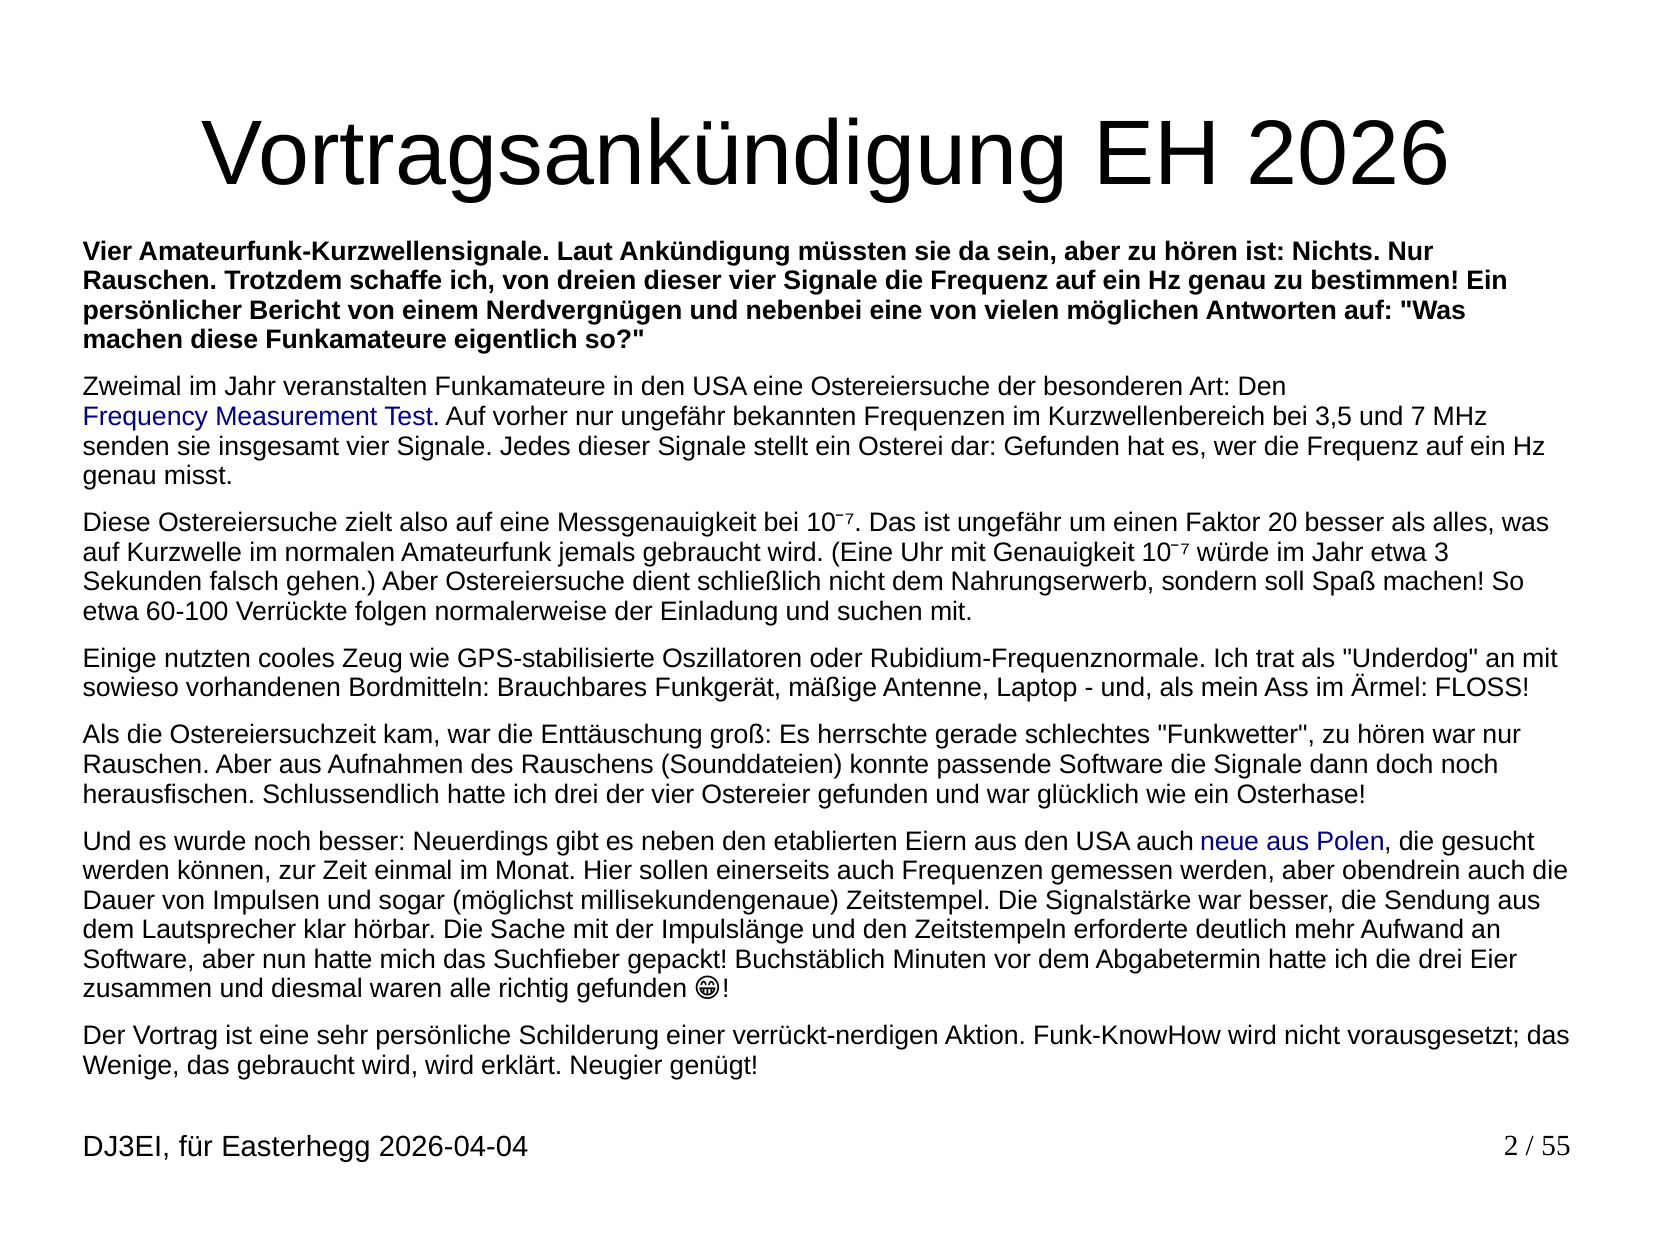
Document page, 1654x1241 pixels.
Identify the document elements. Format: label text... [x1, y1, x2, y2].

title Vortragsankündigung EH 2026 [82, 49, 1571, 236]
list Vier Amateurfunk-Kurzwellensignale. Laut Ankündigung müssten sie da sein, aber zu hören ist: Nichts. Nur Rauschen. Trotzdem schaffe ich, von dreien dieser vier Signale die Frequenz auf ein Hz genau zu bestimmen! Ein persönlicher Bericht von einem Nerdvergnügen und nebenbei eine von vielen möglichen Antworten auf: "Was machen diese Funkamateure eigentlich so?" Zweimal im Jahr veranstalten Funkamateure in den USA eine Ostereiersuche der besonderen Art: Den Frequency Measurement Test. Auf vorher nur ungefähr bekannten Frequenzen im Kurzwellenbereich bei 3,5 und 7 MHz senden sie insgesamt vier Signale. Jedes dieser Signale stellt ein Osterei dar: Gefunden hat es, wer die Frequenz auf ein Hz genau misst. Diese Ostereiersuche zielt also auf eine Messgenauigkeit bei 10⁻⁷. Das ist ungefähr um einen Faktor 20 besser als alles, was auf Kurzwelle im normalen Amateurfunk jemals gebraucht wird. (Eine Uhr mit Genauigkeit 10⁻⁷ würde im Jahr etwa 3 Sekunden falsch gehen.) Aber Ostereiersuche dient schließlich nicht dem Nahrungserwerb, sondern soll Spaß machen! So etwa 60-100 Verrückte folgen normalerweise der Einladung und suchen mit. Einige nutzten cooles Zeug wie GPS-stabilisierte Oszillatoren oder Rubidium-Frequenznormale. Ich trat als "Underdog" an mit sowieso vorhandenen Bordmitteln: Brauchbares Funkgerät, mäßige Antenne, Laptop - und, als mein Ass im Ärmel: FLOSS! Als die Ostereiersuchzeit kam, war die Enttäuschung groß: Es herrschte gerade schlechtes "Funkwetter", zu hören war nur Rauschen. Aber aus Aufnahmen des Rauschens (Sounddateien) konnte passende Software die Signale dann doch noch herausfischen. Schlussendlich hatte ich drei der vier Ostereier gefunden und war glücklich wie ein Osterhase! Und es wurde noch besser: Neuerdings gibt es neben den etablierten Eiern aus den USA auch neue aus Polen, die gesucht werden können, zur Zeit einmal im Monat. Hier sollen einerseits auch Frequenzen gemessen werden, aber obendrein auch die Dauer von Impulsen und sogar (möglichst millisekundengenaue) Zeitstempel. Die Signalstärke war besser, die Sendung aus dem Lautsprecher klar hörbar. Die Sache mit der Impulslänge und den Zeitstempeln erforderte deutlich mehr Aufwand an Software, aber nun hatte mich das Suchfieber gepackt! Buchstäblich Minuten vor dem Abgabetermin hatte ich die drei Eier zusammen und diesmal waren alle richtig gefunden 😁! Der Vortrag ist eine sehr persönliche Schilderung einer verrückt-nerdigen Aktion. Funk-KnowHow wird nicht vorausgesetzt; das Wenige, das gebraucht wird, wird erklärt. Neugier genügt! [82, 236, 1571, 1123]
